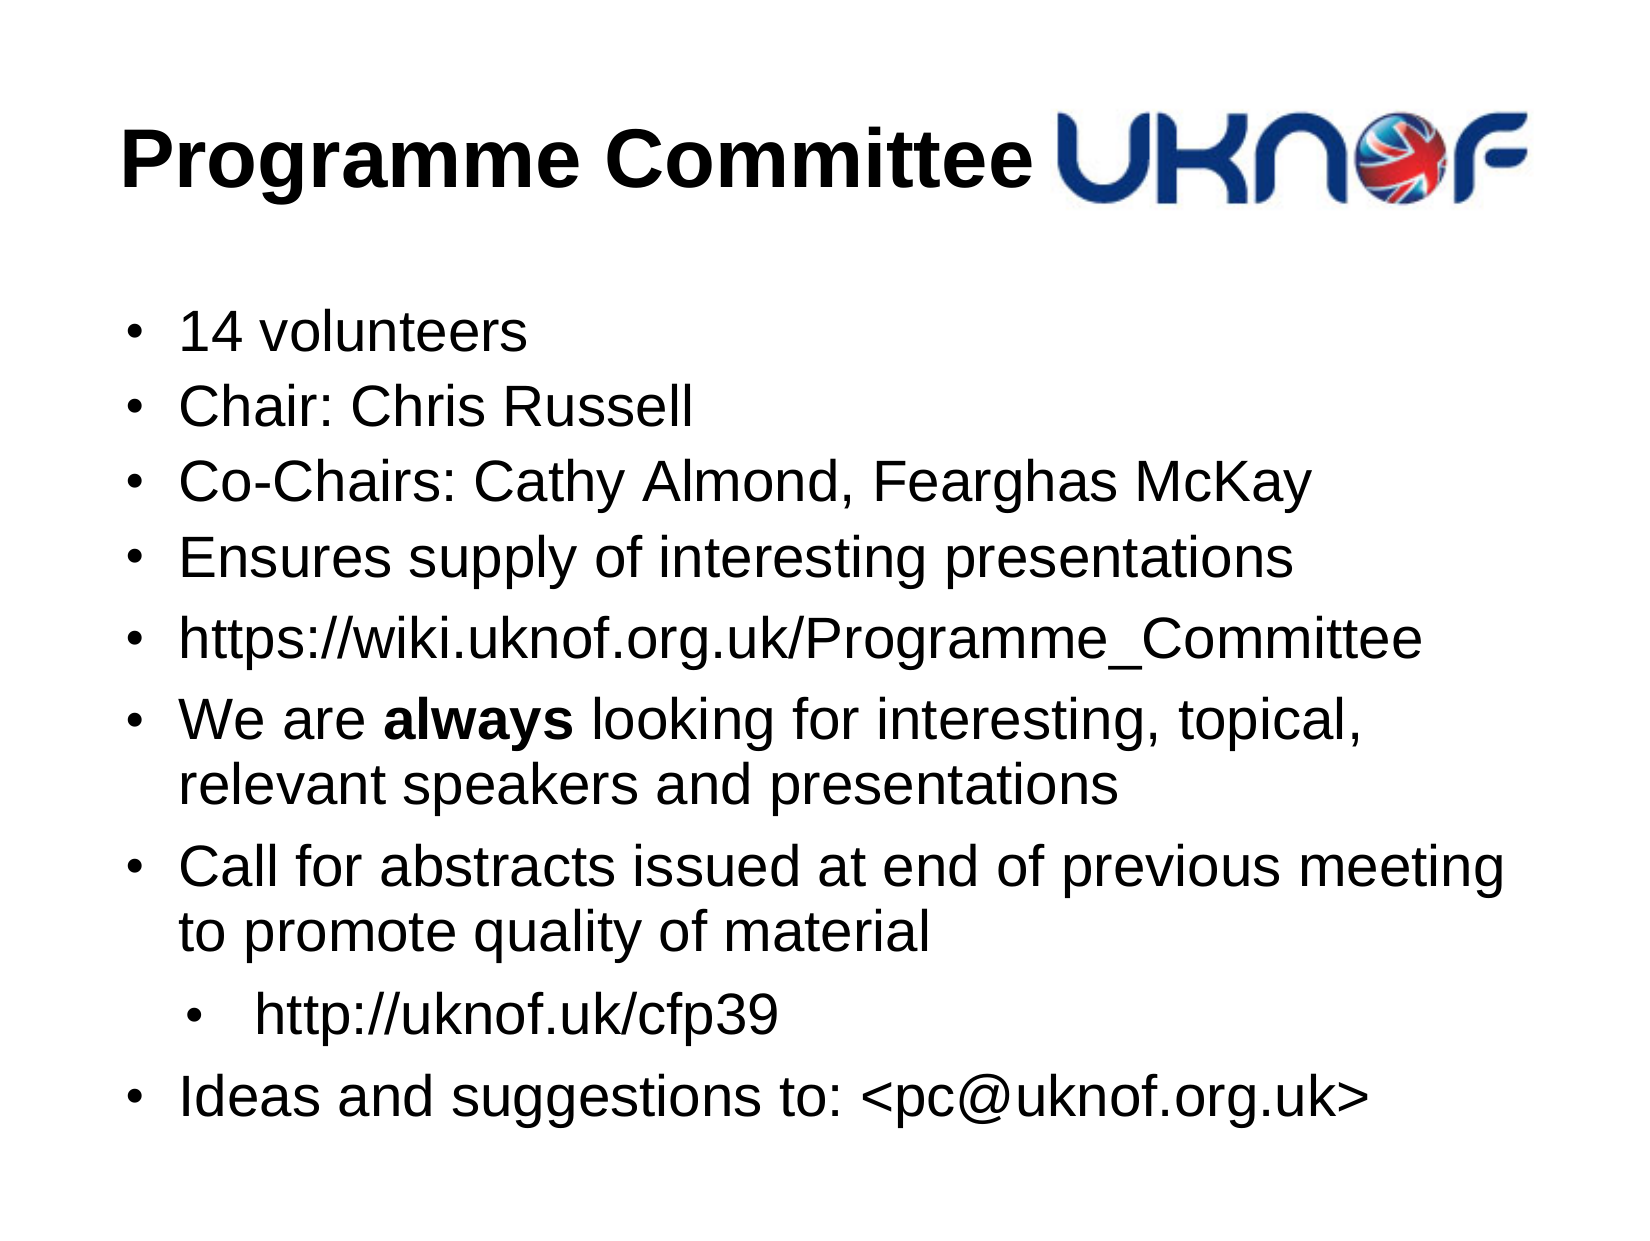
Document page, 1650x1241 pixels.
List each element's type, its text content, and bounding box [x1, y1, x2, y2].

list 14 volunteers Chair: Chris Russell Co-Chairs: Cathy Almond, Fearghas McKay Ensures supply of interesting presentations https://wiki.uknof.org.uk/Programme_Committee We are always looking for interesting, topical, relevant speakers and presentations Call for abstracts issued at end of previous meeting to promote quality of material http://uknof.uk/cfp39 Ideas and suggestions to: <pc@uknof.org.uk> [124, 304, 1527, 1204]
picture [1066, 93, 1536, 225]
title Programme Committee [88, 37, 1066, 281]
